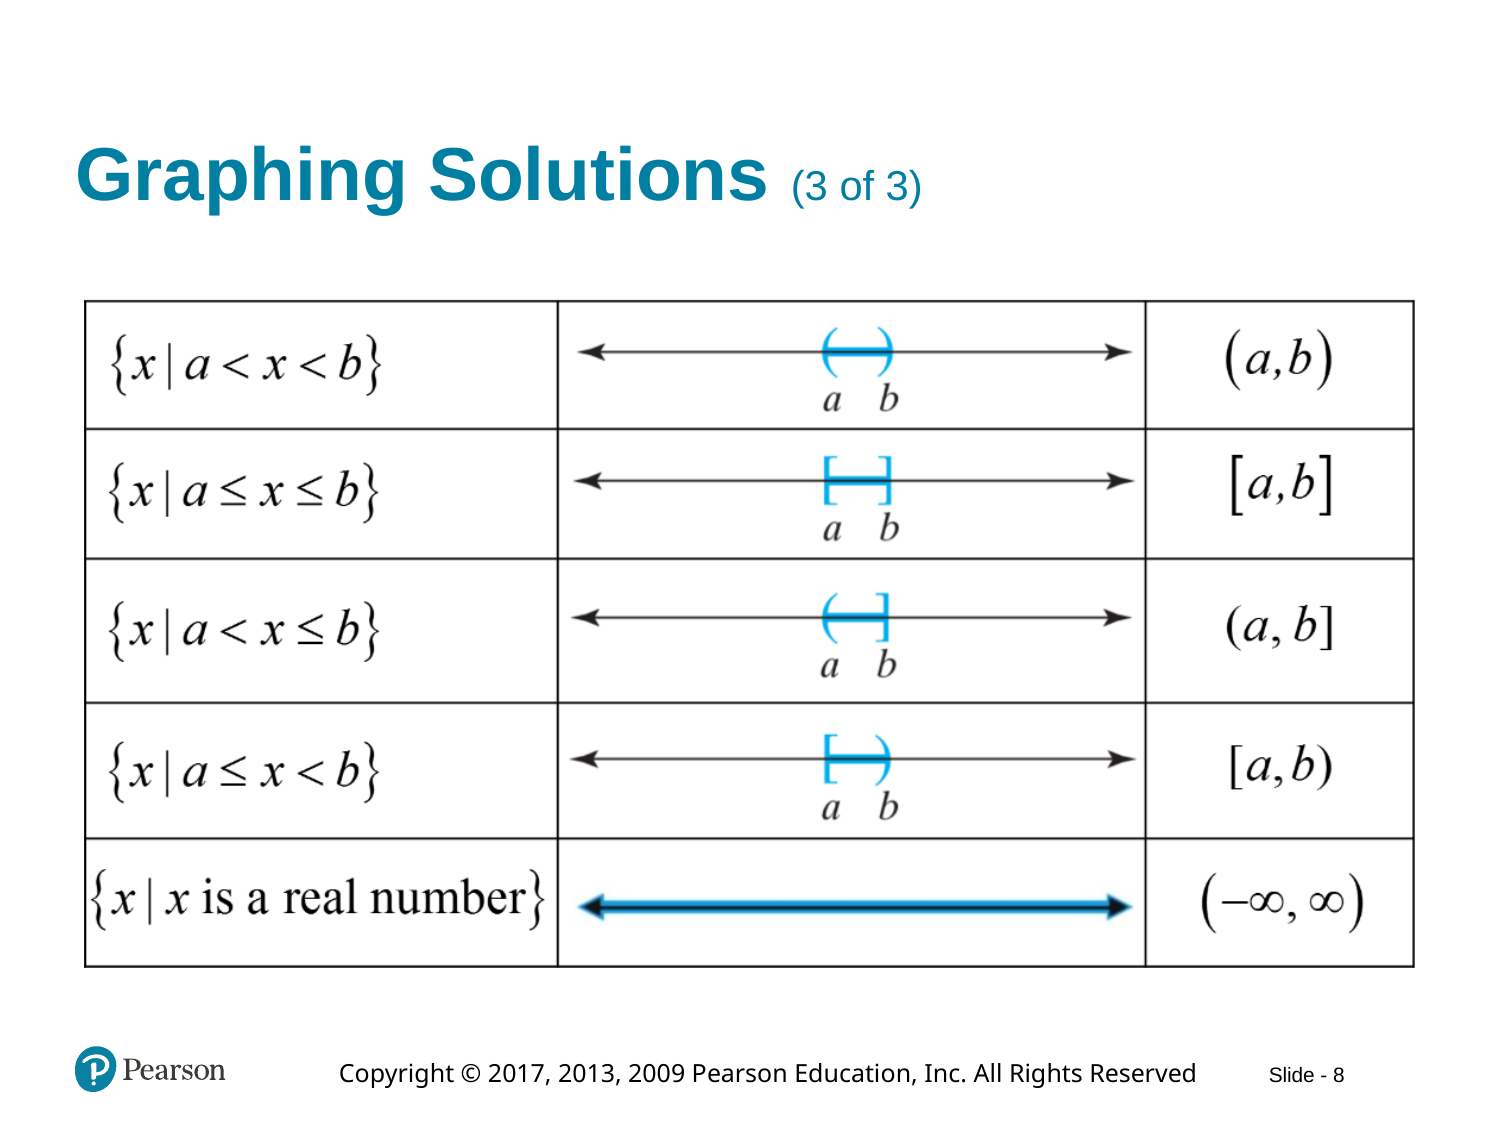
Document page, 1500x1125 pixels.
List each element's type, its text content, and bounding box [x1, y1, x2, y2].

picture [84, 299, 1416, 968]
title Graphing Solutions (3 of 3) [75, 35, 1425, 216]
